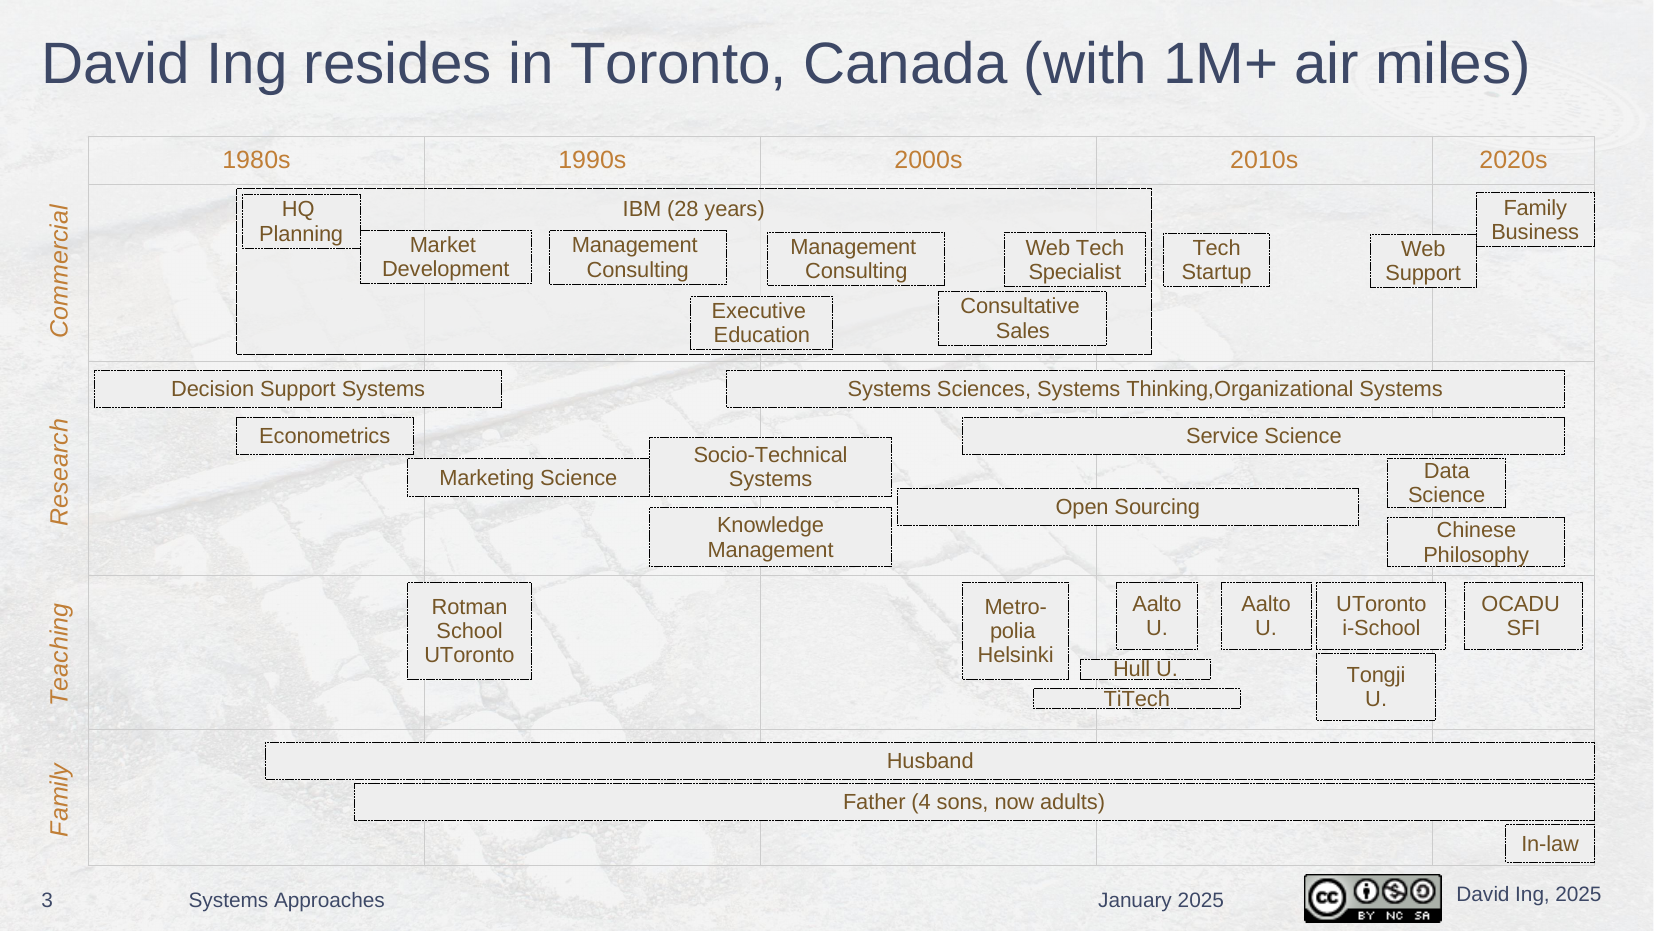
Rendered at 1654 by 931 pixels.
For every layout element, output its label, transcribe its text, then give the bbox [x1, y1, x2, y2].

table_cell [425, 355, 760, 361]
table_cell [1433, 247, 1594, 361]
table_cell [1097, 576, 1432, 729]
text_box Market Development [360, 230, 532, 284]
text_box Decision Support Systems [94, 370, 502, 408]
table_cell [761, 576, 1096, 729]
text_box IBM (28 years) [236, 188, 1152, 355]
text_box Tongji U. [1316, 653, 1436, 721]
text_box Hull U. [1080, 659, 1211, 680]
text_box Commercial [41, 183, 77, 361]
text_box TiTech [1033, 688, 1241, 709]
table_cell [761, 821, 1096, 865]
text_box Service Science [962, 417, 1565, 455]
table_cell [1097, 730, 1432, 742]
text_box Husband [265, 742, 1595, 780]
table_cell [1433, 576, 1594, 729]
text_box In-law [1505, 824, 1595, 863]
text_box Knowledge Management [649, 507, 892, 567]
table_cell [1433, 821, 1594, 865]
table_cell [1433, 362, 1594, 575]
table_cell [89, 576, 424, 729]
table_cell [1097, 821, 1432, 865]
table_header 2020s [1433, 137, 1594, 184]
text_box Open Sourcing [897, 488, 1359, 526]
text_box Father (4 sons, now adults) [354, 783, 1595, 821]
text_box Research [41, 383, 77, 562]
table_cell [1097, 408, 1432, 417]
text_box OCADU SFI [1464, 582, 1583, 650]
table_header 1980s [89, 137, 424, 184]
table_cell [1433, 185, 1594, 234]
text_box Metro- polia Helsinki [962, 582, 1069, 680]
picture [0, 0, 1654, 931]
table_header 1990s [425, 137, 760, 184]
text_box Web Tech Specialist [1004, 232, 1146, 287]
table_cell [761, 408, 1096, 575]
table_cell [89, 185, 424, 361]
table_cell [425, 497, 760, 575]
text_box Management Consulting [767, 232, 945, 286]
text_box Tech Startup [1163, 233, 1270, 287]
table_cell [425, 821, 760, 865]
text_box Socio-Technical Systems [649, 437, 892, 497]
table_cell [425, 730, 760, 742]
text_box Chinese Philosophy [1387, 517, 1565, 567]
text_box Marketing Science [407, 458, 649, 497]
table_cell [89, 730, 424, 865]
table_header 2010s [1097, 137, 1432, 184]
text_box UToronto i-School [1316, 582, 1446, 650]
table_cell [425, 362, 760, 458]
text_box Data Science [1387, 458, 1506, 508]
table_cell [89, 362, 424, 575]
table_cell [425, 576, 760, 729]
text_box Consultative Sales [938, 291, 1107, 346]
table_cell [1097, 185, 1432, 361]
table_cell [1433, 730, 1594, 742]
text_box Aalto U. [1221, 582, 1312, 650]
text_box Web Support [1370, 234, 1477, 288]
table_cell [761, 355, 1096, 361]
table_cell [1097, 455, 1432, 575]
text_box Management Consulting [549, 230, 727, 285]
text_box Rotman School UToronto [407, 582, 532, 680]
table_header 2000s [761, 137, 1096, 184]
text_box Systems Sciences, Systems Thinking,Organizational Systems [726, 370, 1565, 408]
text_box Aalto U. [1116, 582, 1198, 650]
table_cell [761, 362, 1096, 370]
text_box HQ Planning [242, 194, 361, 249]
text_box Executive Education [690, 296, 833, 350]
text_box Teaching [41, 582, 77, 727]
table_cell [1097, 362, 1432, 370]
text_box Econometrics [236, 417, 414, 455]
text_box Family [41, 738, 77, 863]
title David Ing resides in Toronto, Canada (with 1M+ air miles) [41, 30, 1613, 148]
text_box Family Business [1476, 192, 1595, 247]
table_cell [761, 730, 1096, 742]
